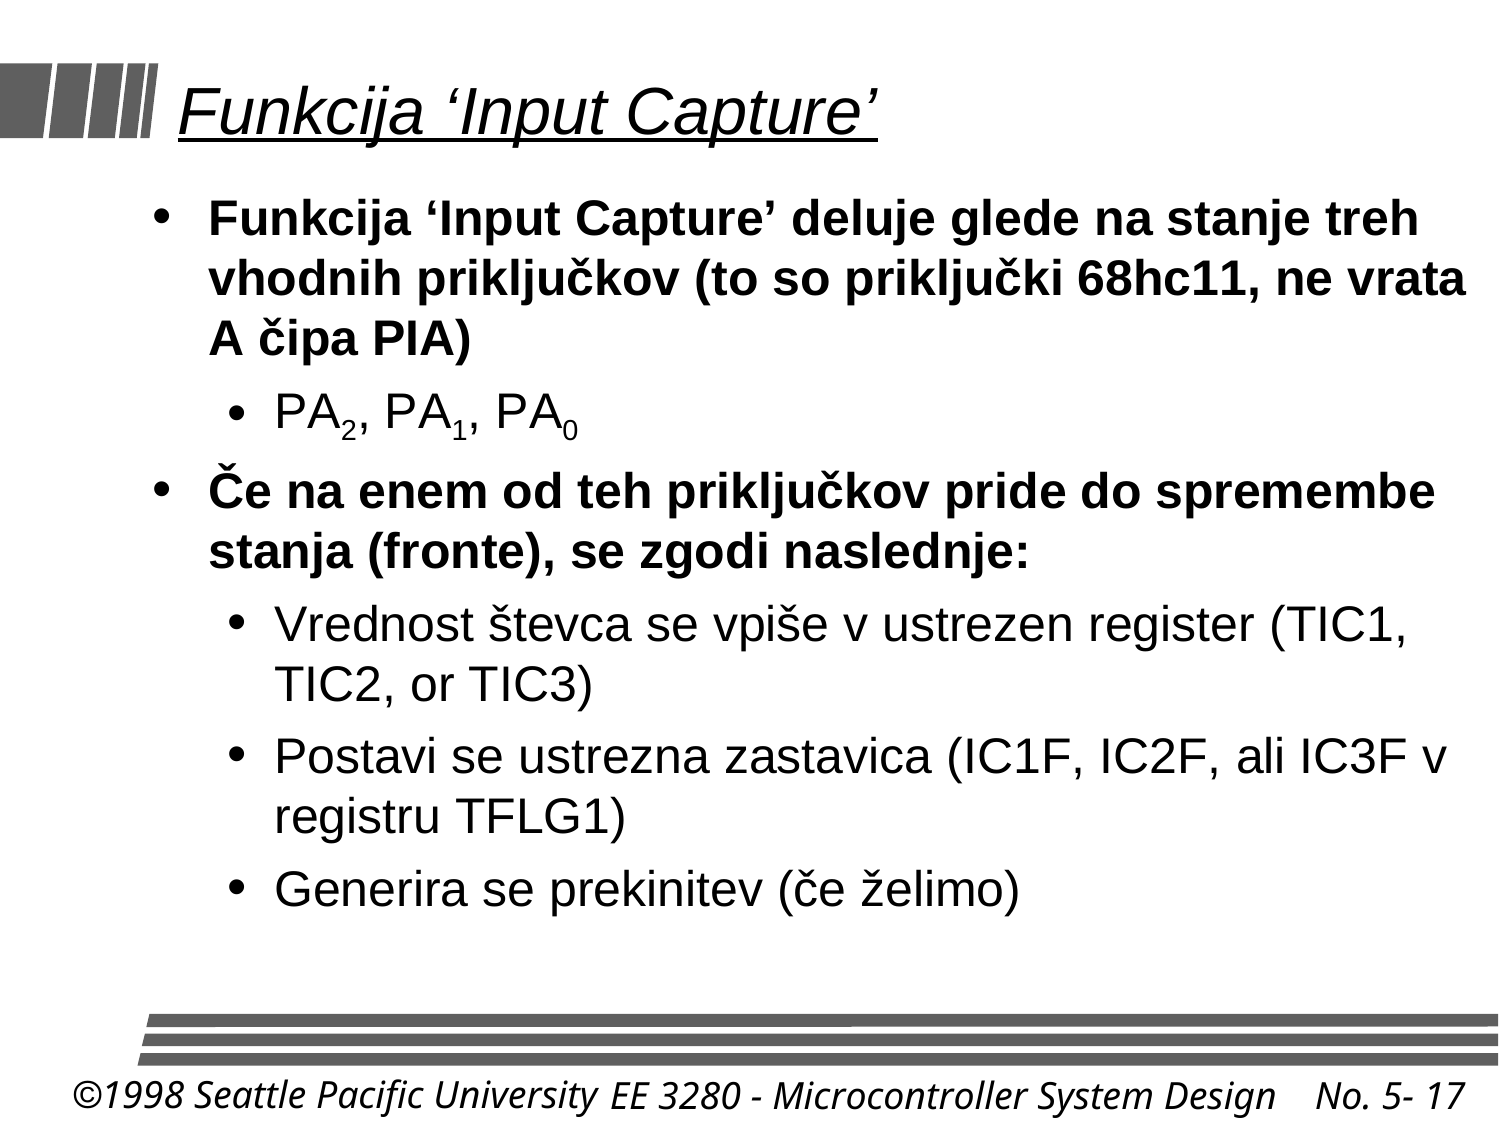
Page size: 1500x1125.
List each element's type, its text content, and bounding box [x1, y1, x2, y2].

list Funkcija ‘Input Capture’ deluje glede na stanje treh vhodnih priključkov (to so priključki 68hc11, ne vrata A čipa PIA) PA2, PA1, PA0 Če na enem od teh priključkov pride do spremembe stanja (fronte), se zgodi naslednje: Vrednost števca se vpiše v ustrezen register (TIC1, TIC2, or TIC3) Postavi se ustrezna zastavica (IC1F, IC2F, ali IC3F v registru TFLG1) Generira se prekinitev (če želimo) [137, 178, 1486, 976]
title Funkcija ‘Input Capture’ [162, 60, 1498, 156]
